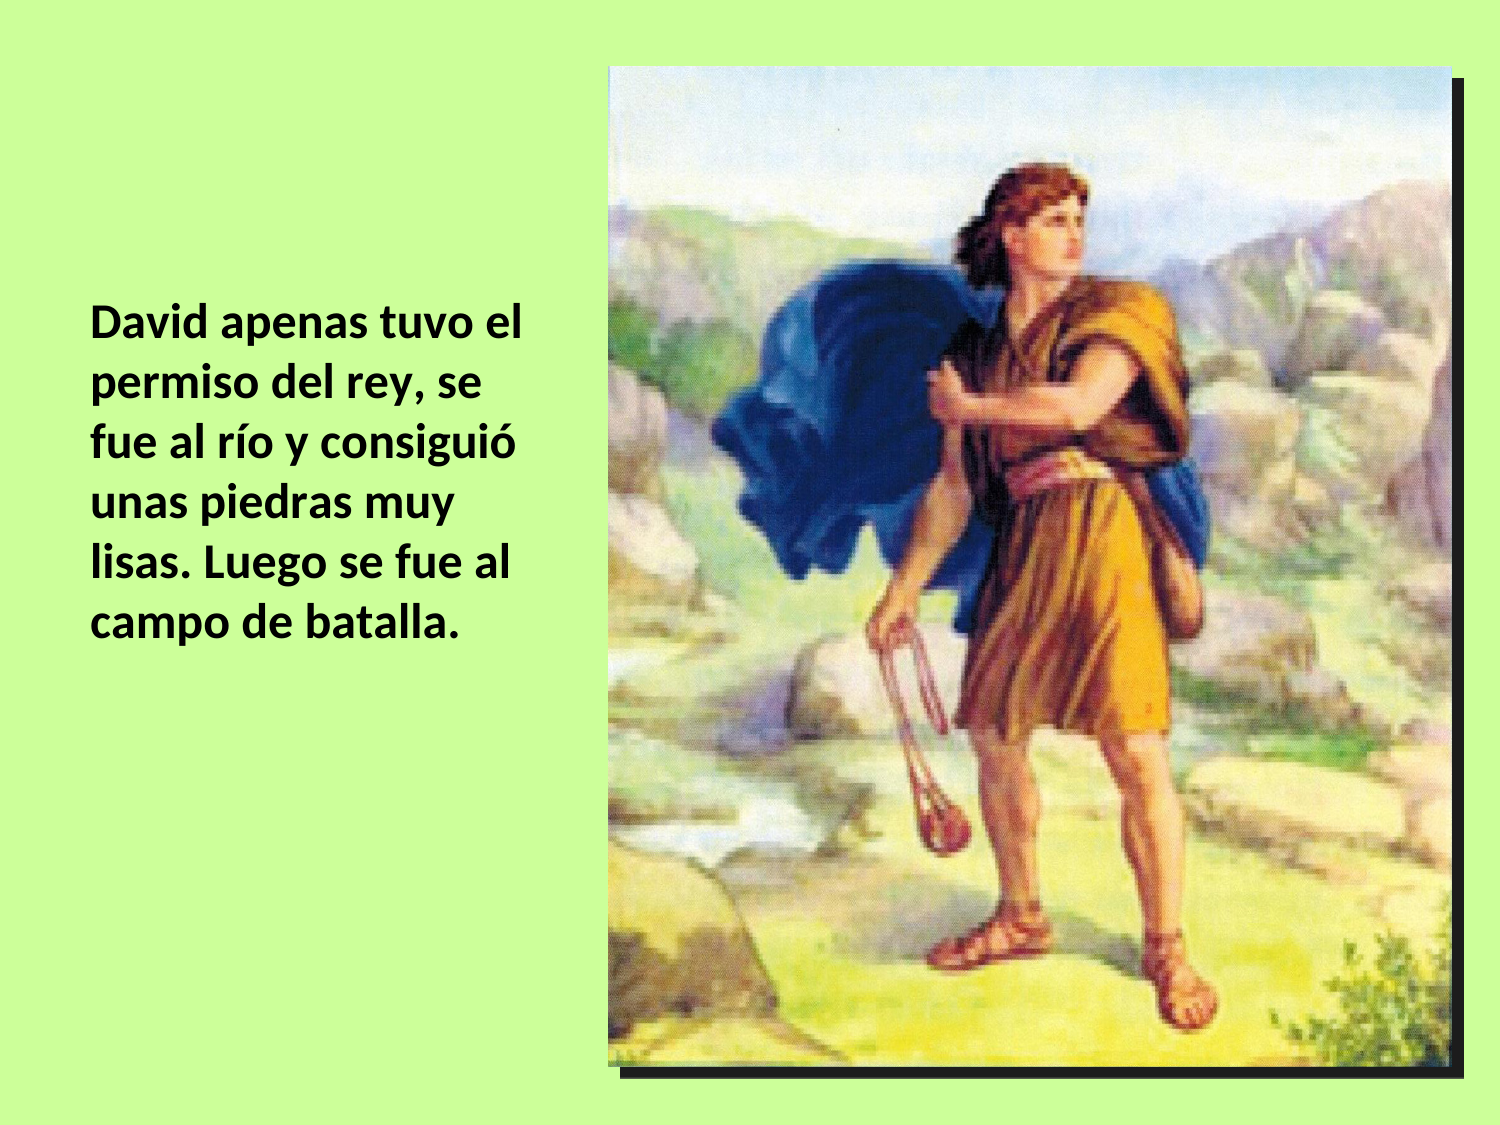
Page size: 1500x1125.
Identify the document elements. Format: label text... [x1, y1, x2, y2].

picture [608, 66, 1452, 1067]
title David apenas tuvo el permiso del rey, se fue al río y consiguió unas piedras muy lisas. Luego se fue al campo de batalla. [74, 93, 561, 965]
